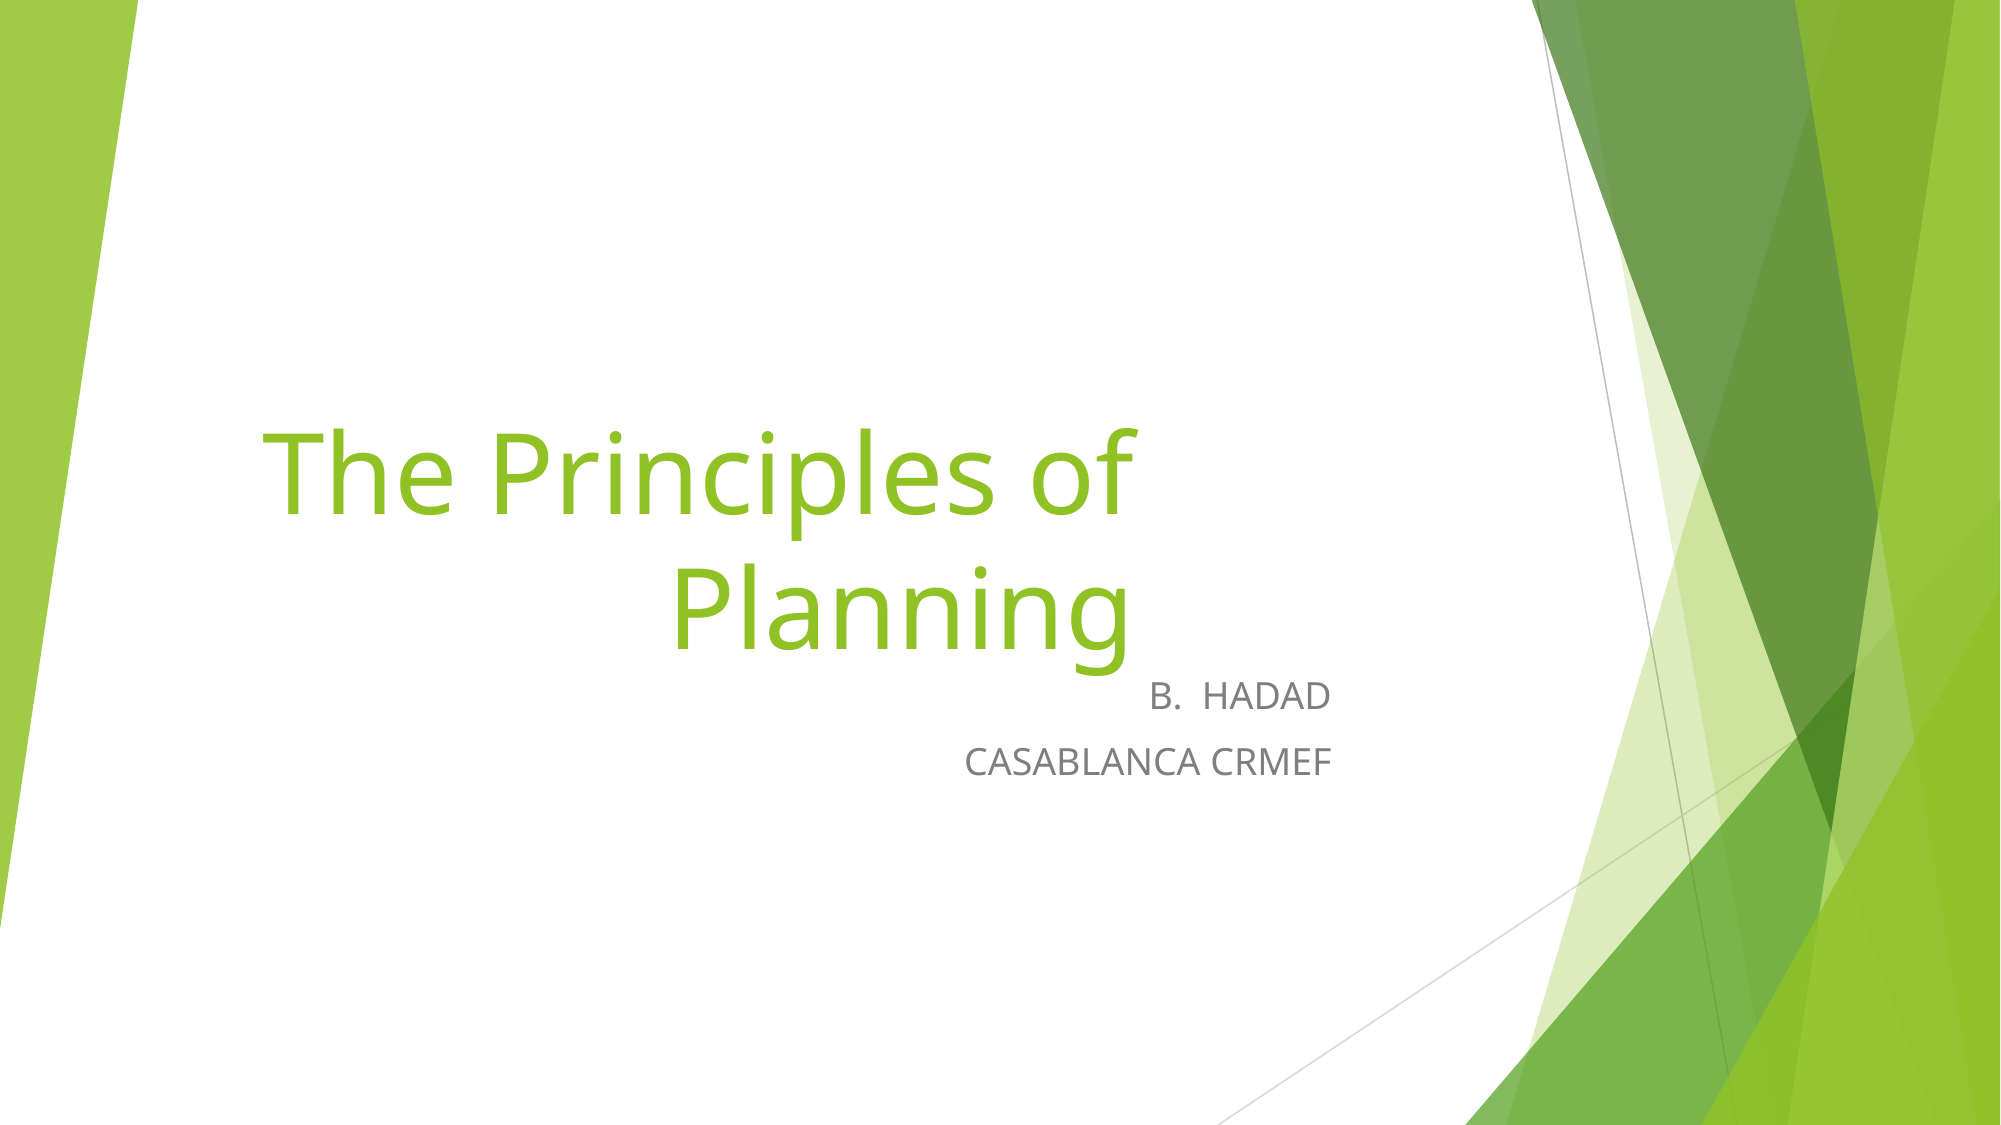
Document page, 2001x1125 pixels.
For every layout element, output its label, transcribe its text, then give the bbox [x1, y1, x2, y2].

title The Principles of Planning [247, 394, 1522, 664]
subtitle B. HADAD CASABLANCA CRMEF [247, 664, 1522, 845]
